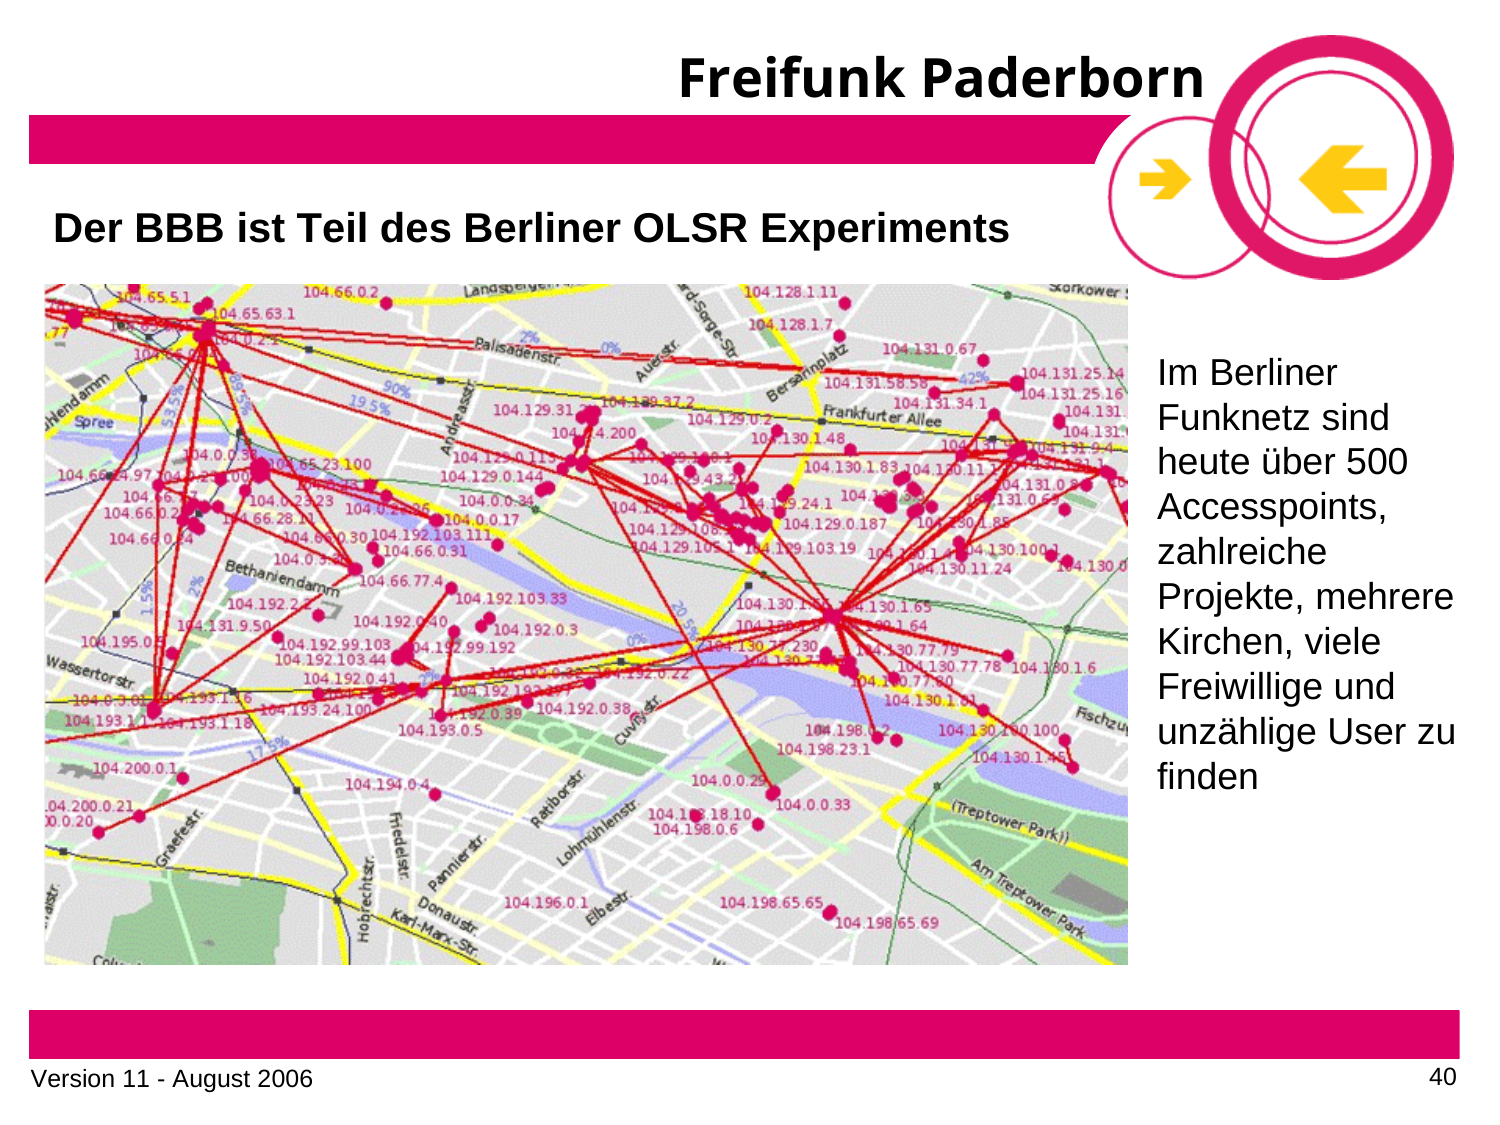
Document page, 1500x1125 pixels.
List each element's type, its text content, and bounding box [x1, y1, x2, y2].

text_box Im Berliner Funknetz sind heute über 500 Accesspoints, zahlreiche Projekte, mehrere Kirchen, viele Freiwillige und unzählige User zu finden [1157, 348, 1470, 999]
text_box Der BBB ist Teil des Berliner OLSR Experiments [53, 201, 1046, 281]
picture [1107, 35, 1454, 280]
picture [44, 284, 1128, 965]
